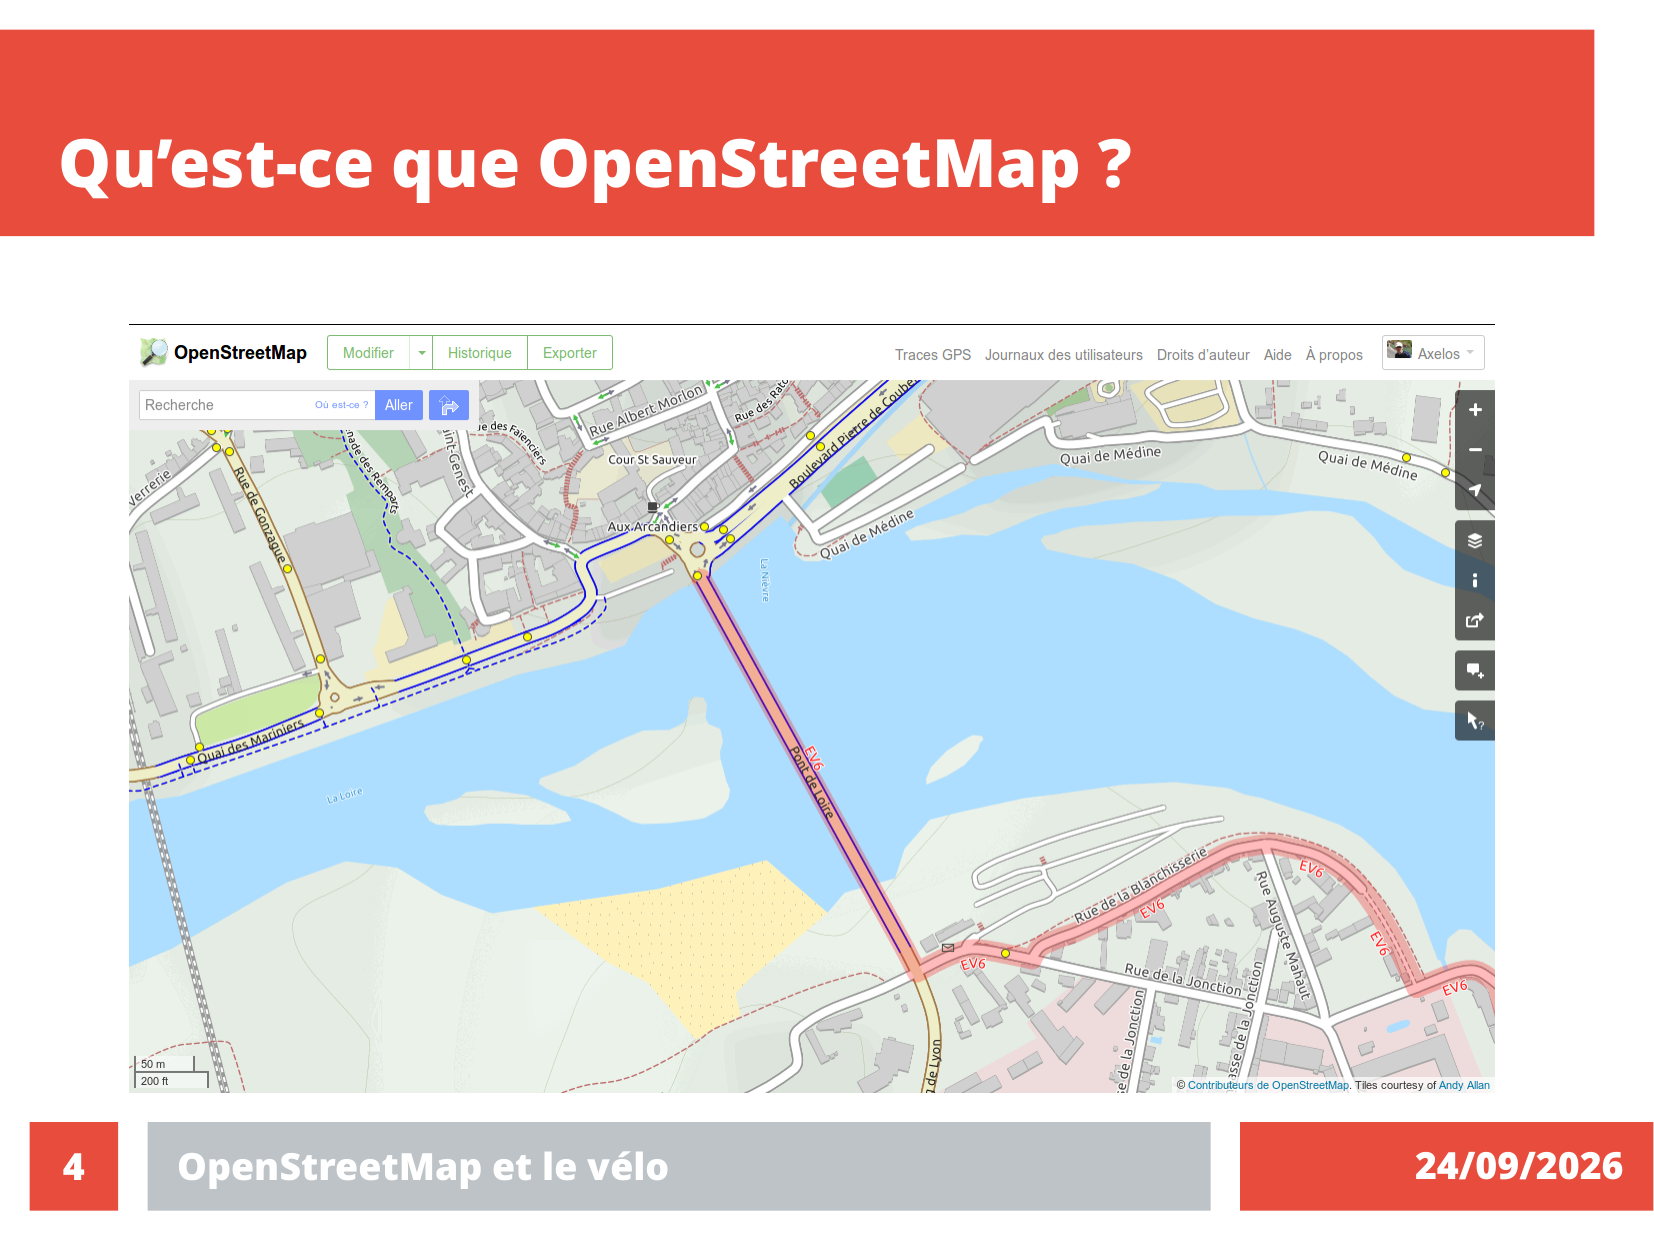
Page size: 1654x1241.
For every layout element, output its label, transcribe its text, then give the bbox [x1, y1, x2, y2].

title Qu’est-ce que OpenStreetMap ? [59, 59, 1595, 207]
picture [129, 324, 1495, 1093]
